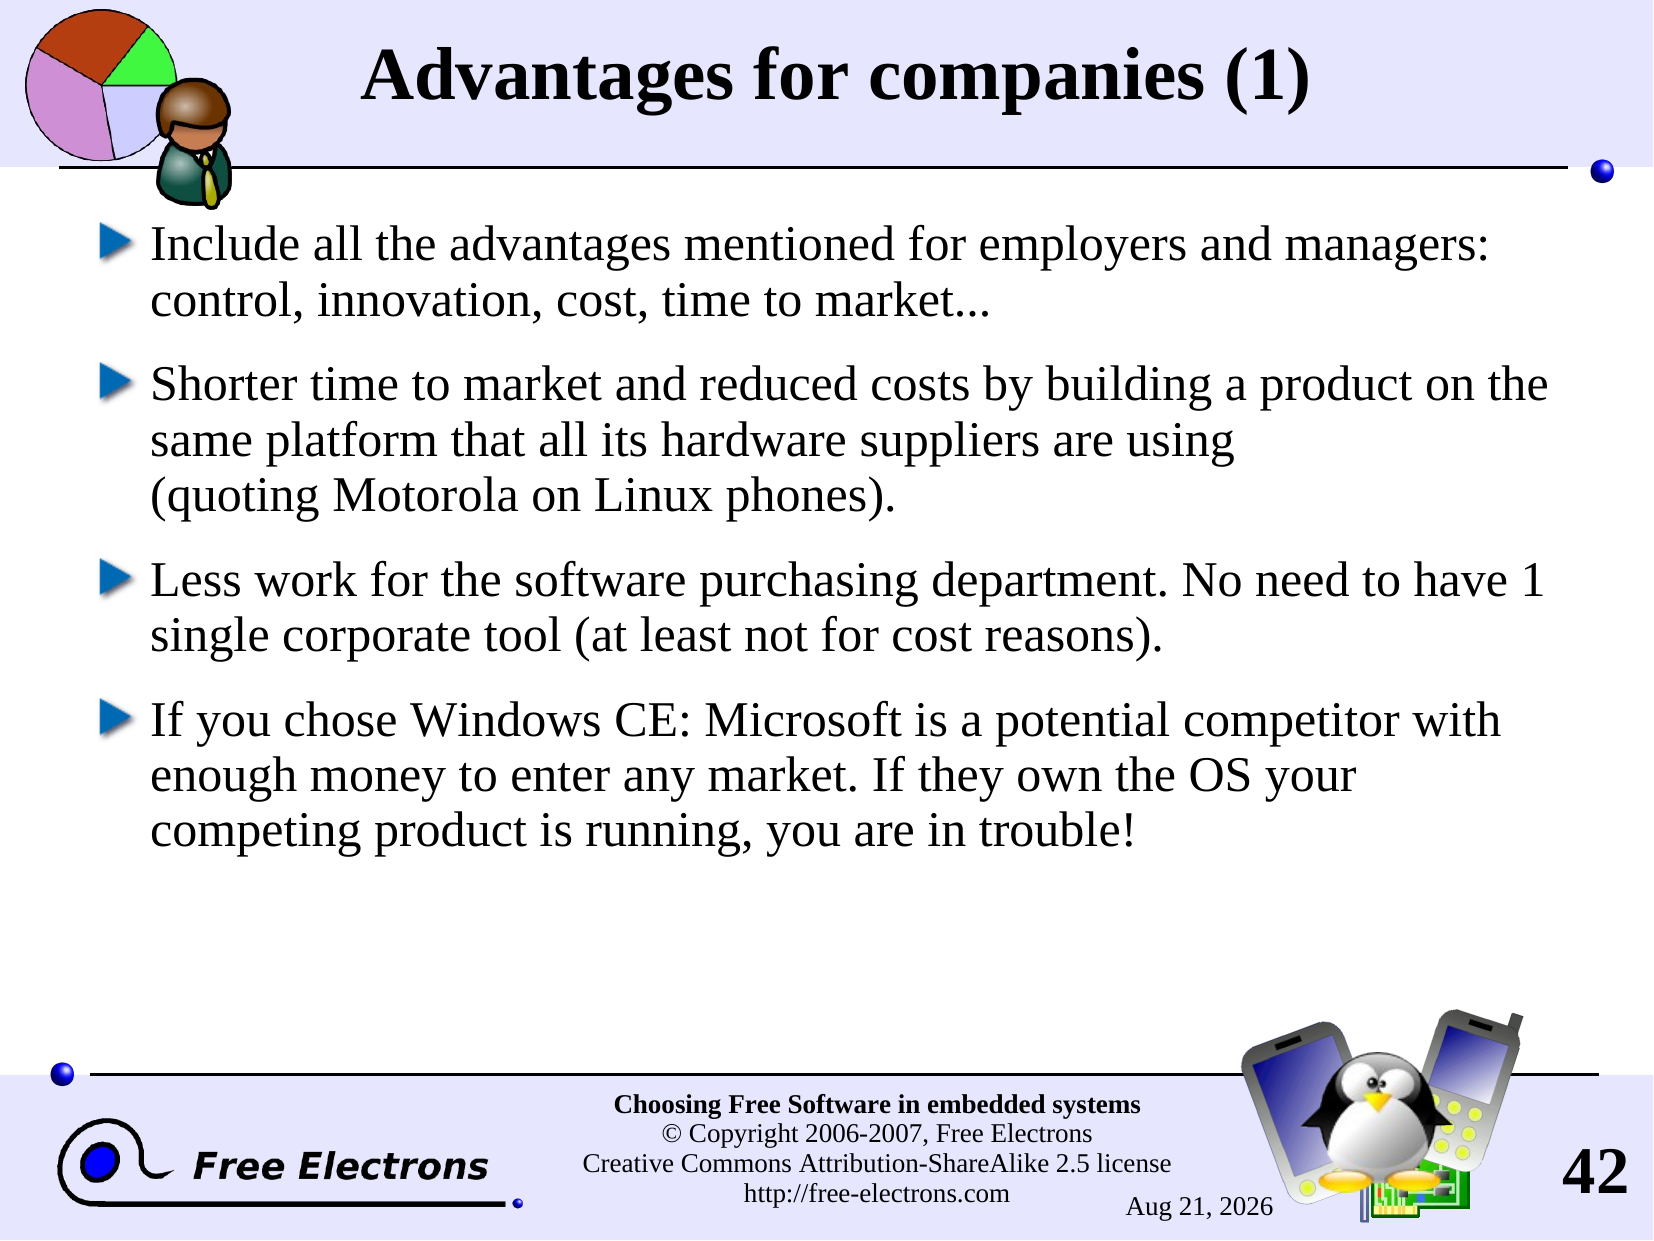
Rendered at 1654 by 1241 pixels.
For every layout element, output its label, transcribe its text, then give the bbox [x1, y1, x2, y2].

picture [25, 9, 232, 210]
picture [1231, 1066, 1521, 1240]
list Include all the advantages mentioned for employers and managers: control, innovation, cost, time to market... Shorter time to market and reduced costs by building a product on the same platform that all its hardware suppliers are using (quoting Motorola on Linux phones). Less work for the software purchasing department. No need to have 1 single corporate tool (at least not for cost reasons). If you chose Windows CE: Microsoft is a potential competitor with enough money to enter any market. If they own the OS your competing product is running, you are in trouble! [79, 216, 1556, 1066]
title Advantages for companies (1) [232, 25, 1604, 124]
picture [50, 1107, 527, 1216]
